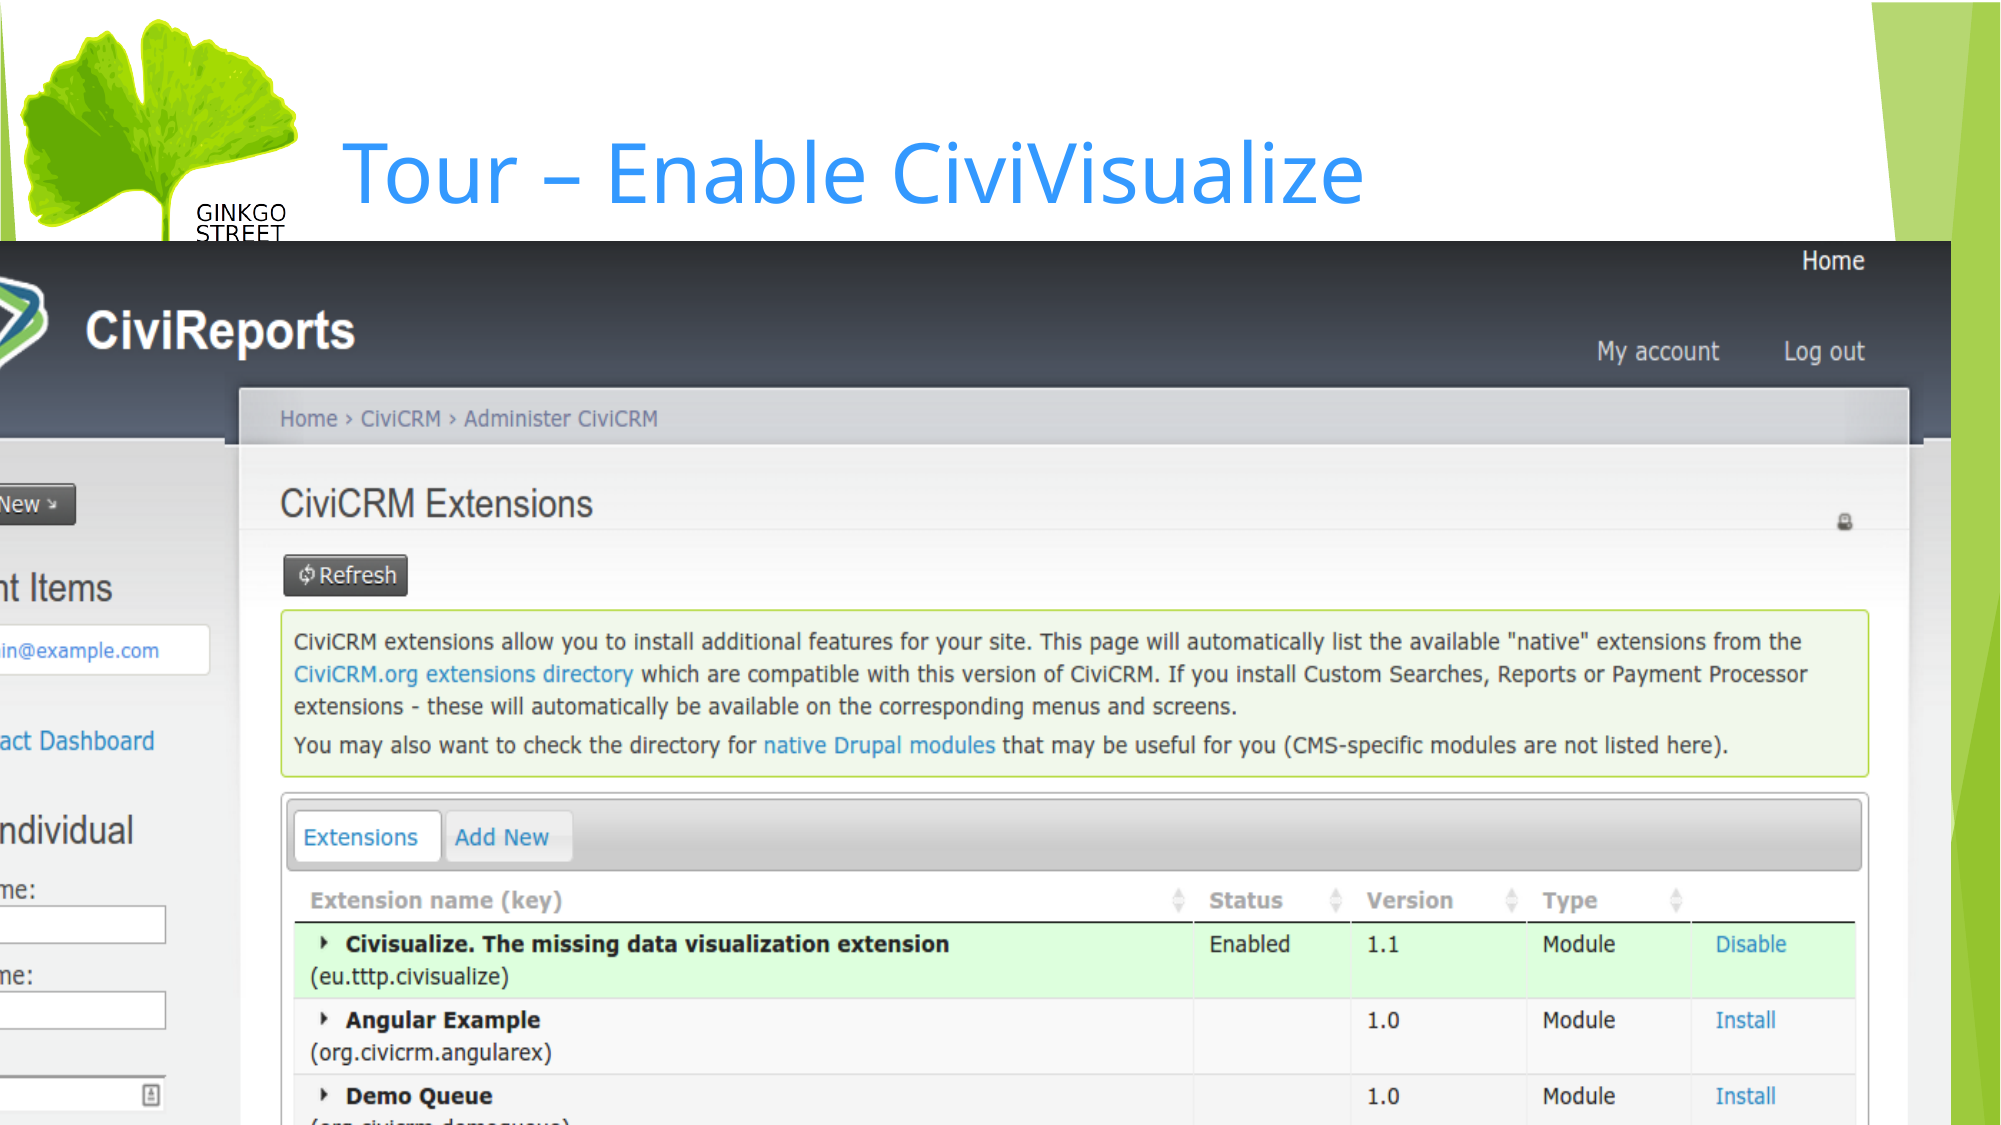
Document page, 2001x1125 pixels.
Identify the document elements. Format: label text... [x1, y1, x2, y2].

title Tour – Enable CiviVisualize [342, 62, 1779, 241]
picture [0, 19, 1951, 1125]
